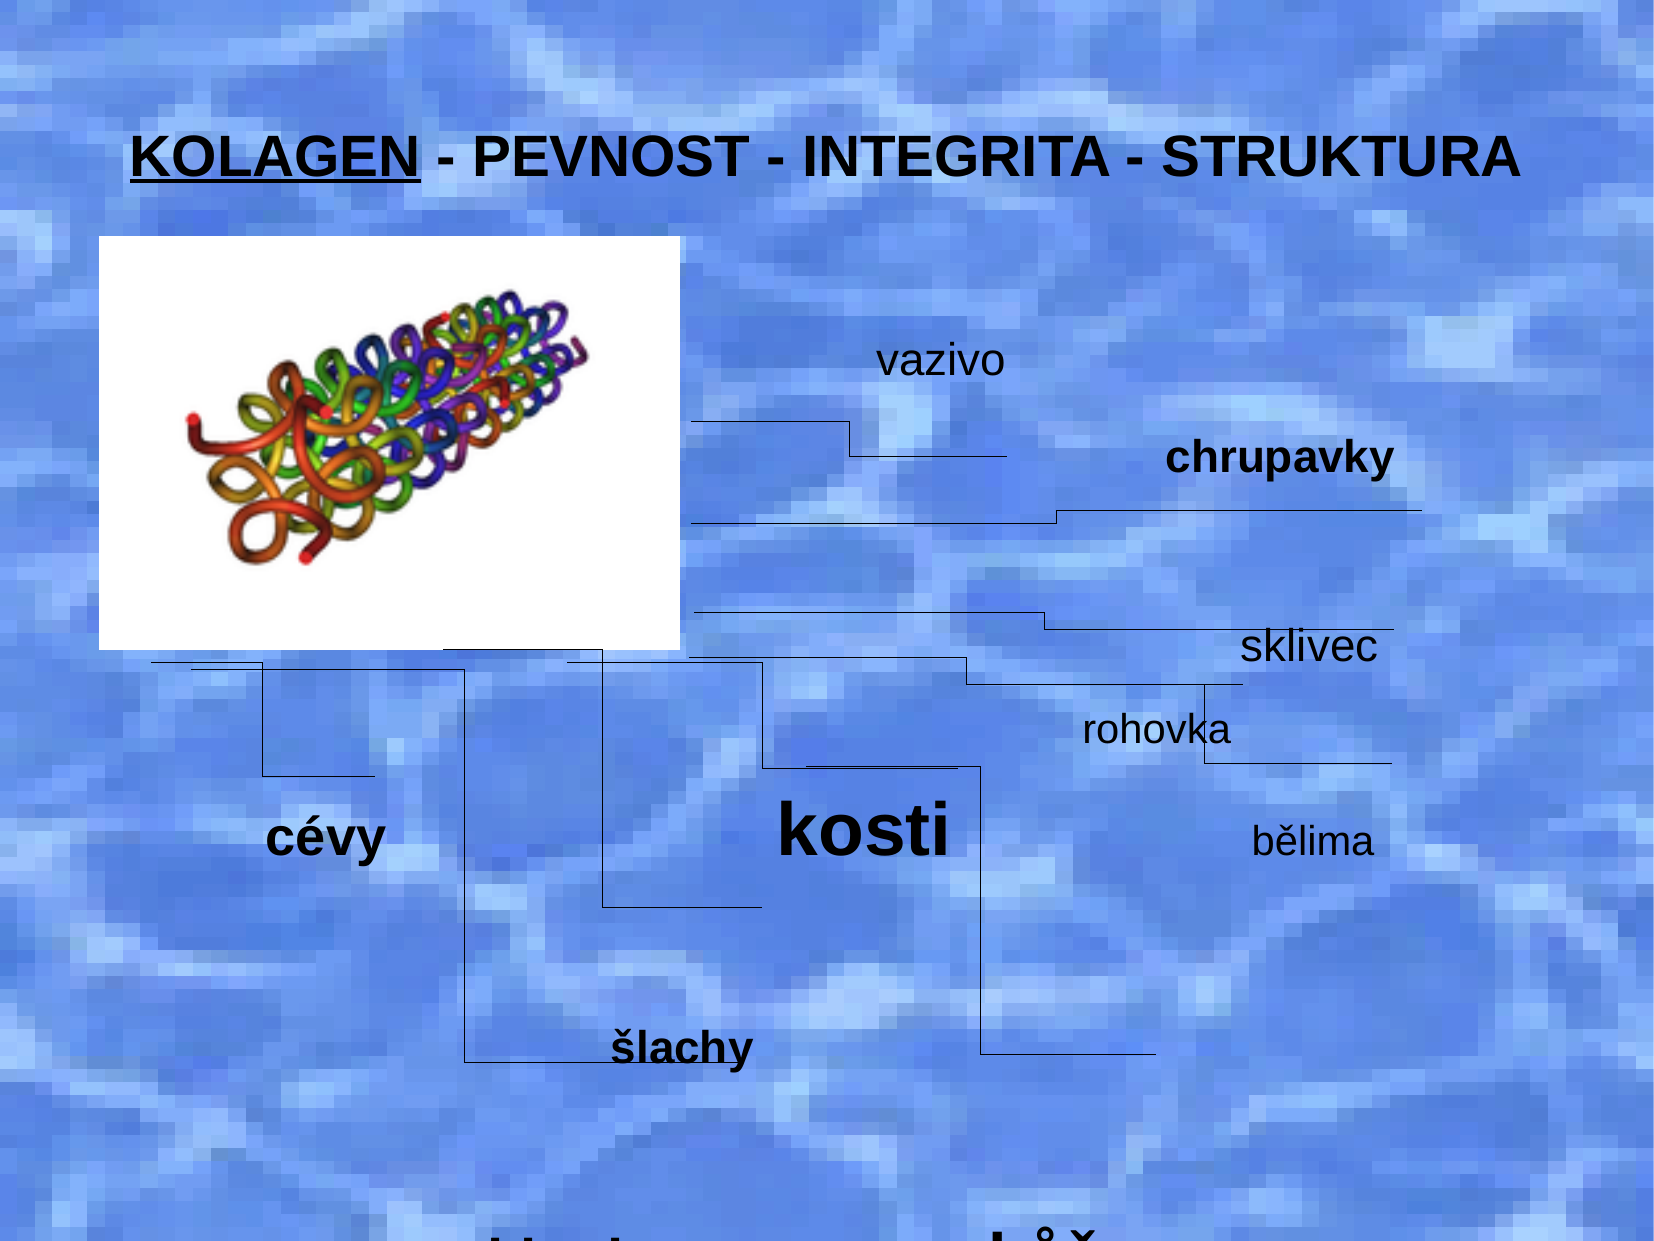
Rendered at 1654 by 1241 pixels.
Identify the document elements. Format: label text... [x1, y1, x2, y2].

picture [99, 236, 680, 650]
title KOLAGEN - PEVNOST - INTEGRITA - STRUKTURA [82, 49, 1571, 257]
subtitle vazivo chrupavky sklivec rohovka cévy kosti bělima šlachy klouby kůže [265, 308, 1654, 1123]
